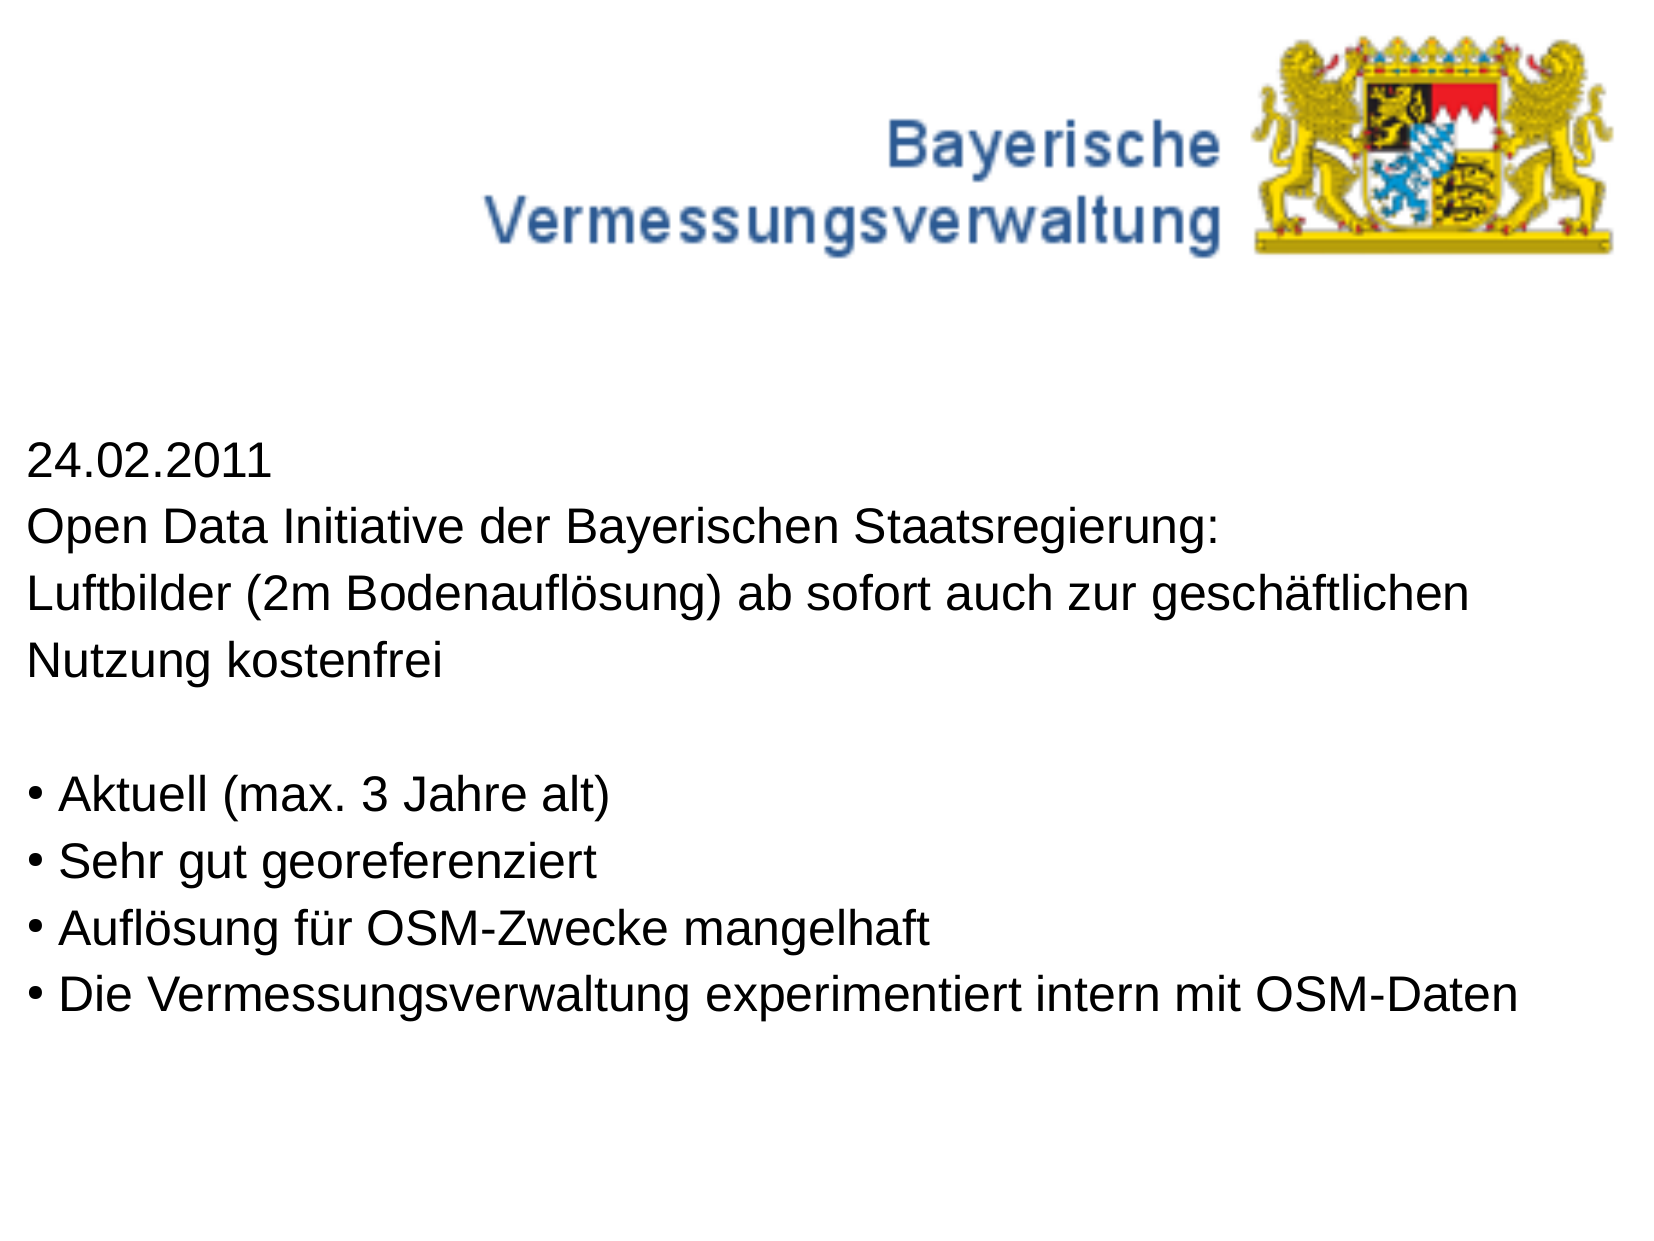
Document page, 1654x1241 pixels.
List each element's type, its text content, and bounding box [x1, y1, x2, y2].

picture [425, 27, 1625, 266]
text_box 24.02.2011 Open Data Initiative der Bayerischen Staatsregierung: Luftbilder (2m Bodenauflösung) ab sofort auch zur geschäftlichen Nutzung kostenfrei Aktuell (max. 3 Jahre alt) Sehr gut georeferenziert Auflösung für OSM-Zwecke mangelhaft Die Vermessungsverwaltung experimentiert intern mit OSM-Daten [11, 413, 1654, 1019]
